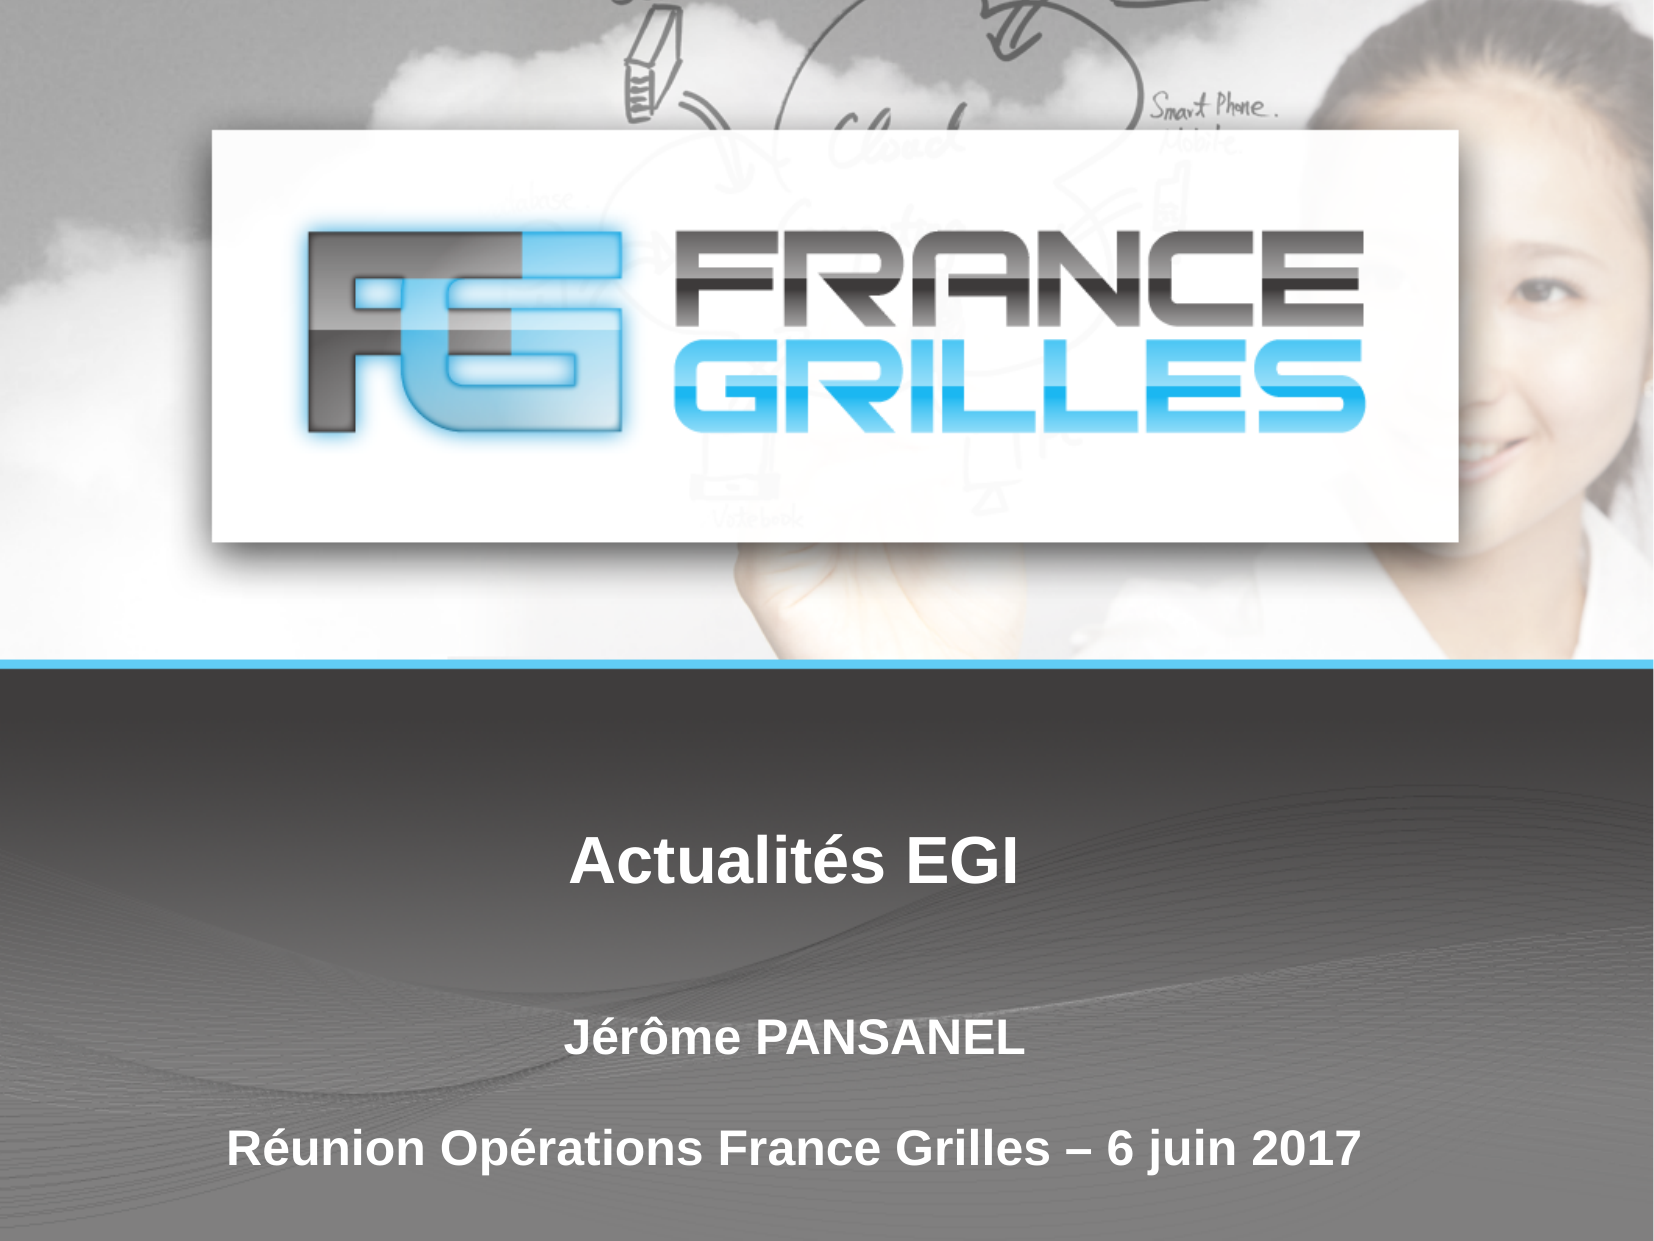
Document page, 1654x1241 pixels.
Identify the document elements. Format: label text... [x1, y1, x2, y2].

picture [0, 0, 1654, 1241]
text_box Actualités EGI Jérôme PANSANEL Réunion Opérations France Grilles – 6 juin 2017 [211, 785, 1443, 1139]
